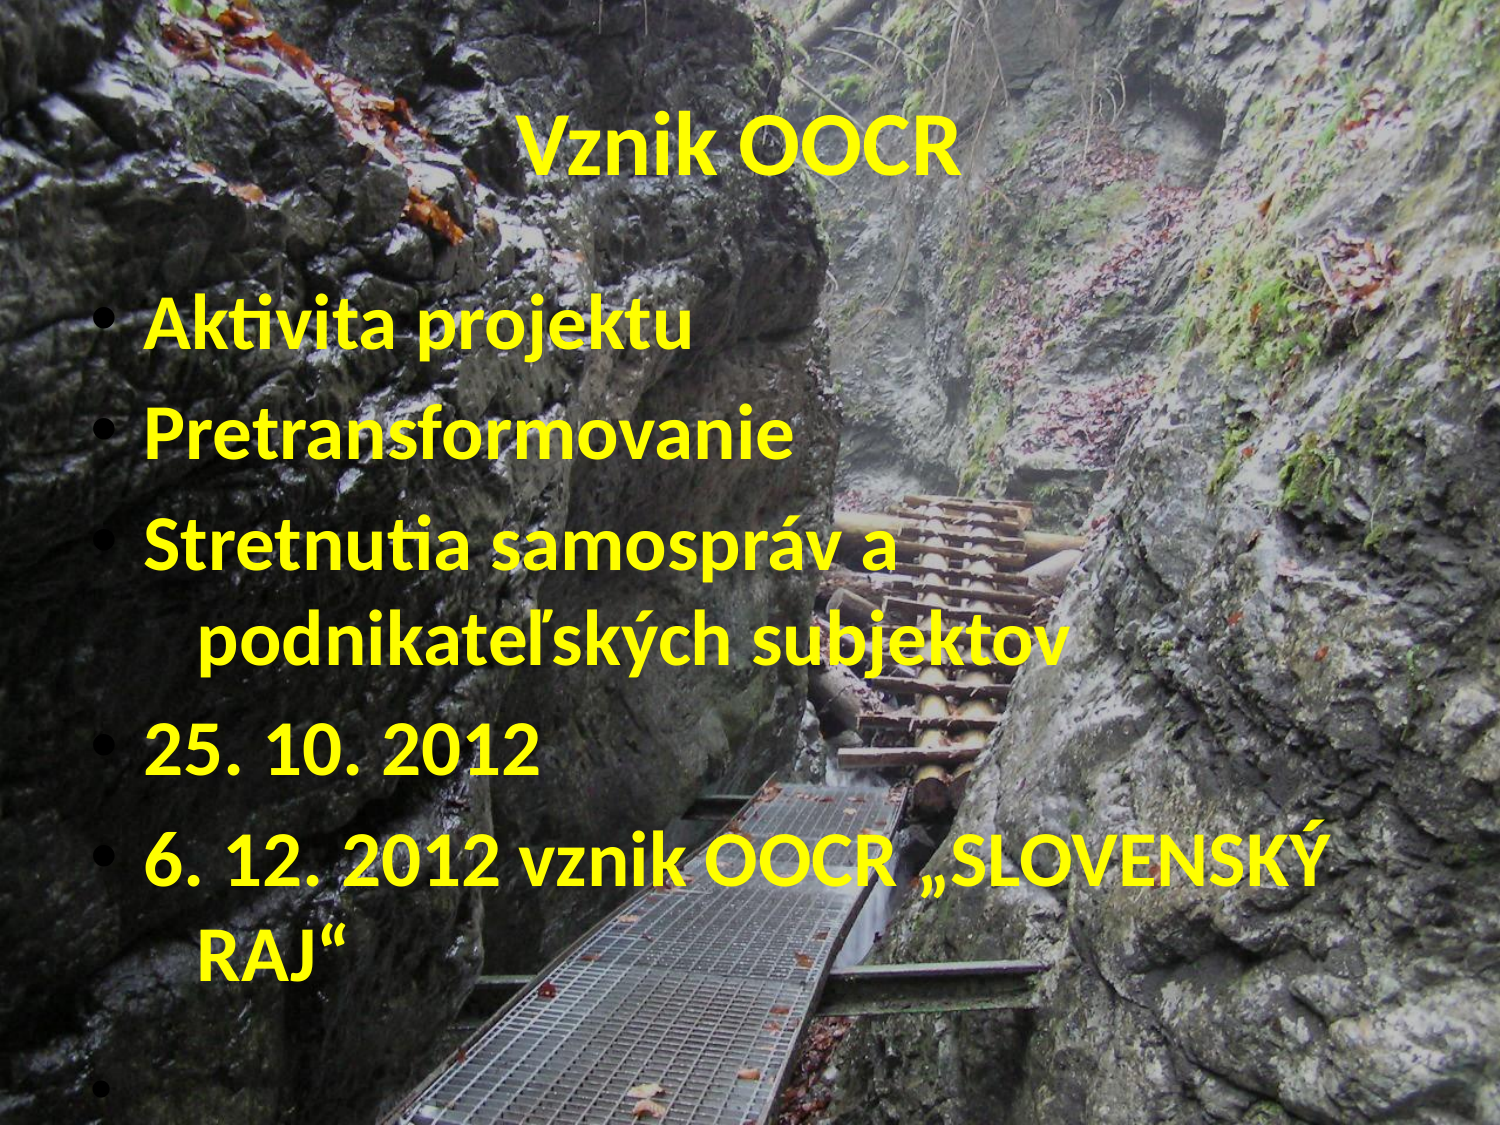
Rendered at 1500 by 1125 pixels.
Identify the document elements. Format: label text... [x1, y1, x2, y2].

list Aktivita projektu Pretransformovanie Stretnutia samospráv a podnikateľských subjektov 25. 10. 2012 6. 12. 2012 vznik OOCR „SLOVENSKÝ RAJ“ [75, 262, 1426, 1005]
picture [0, 0, 1500, 1125]
title Vznik OOCR [75, 45, 1426, 233]
